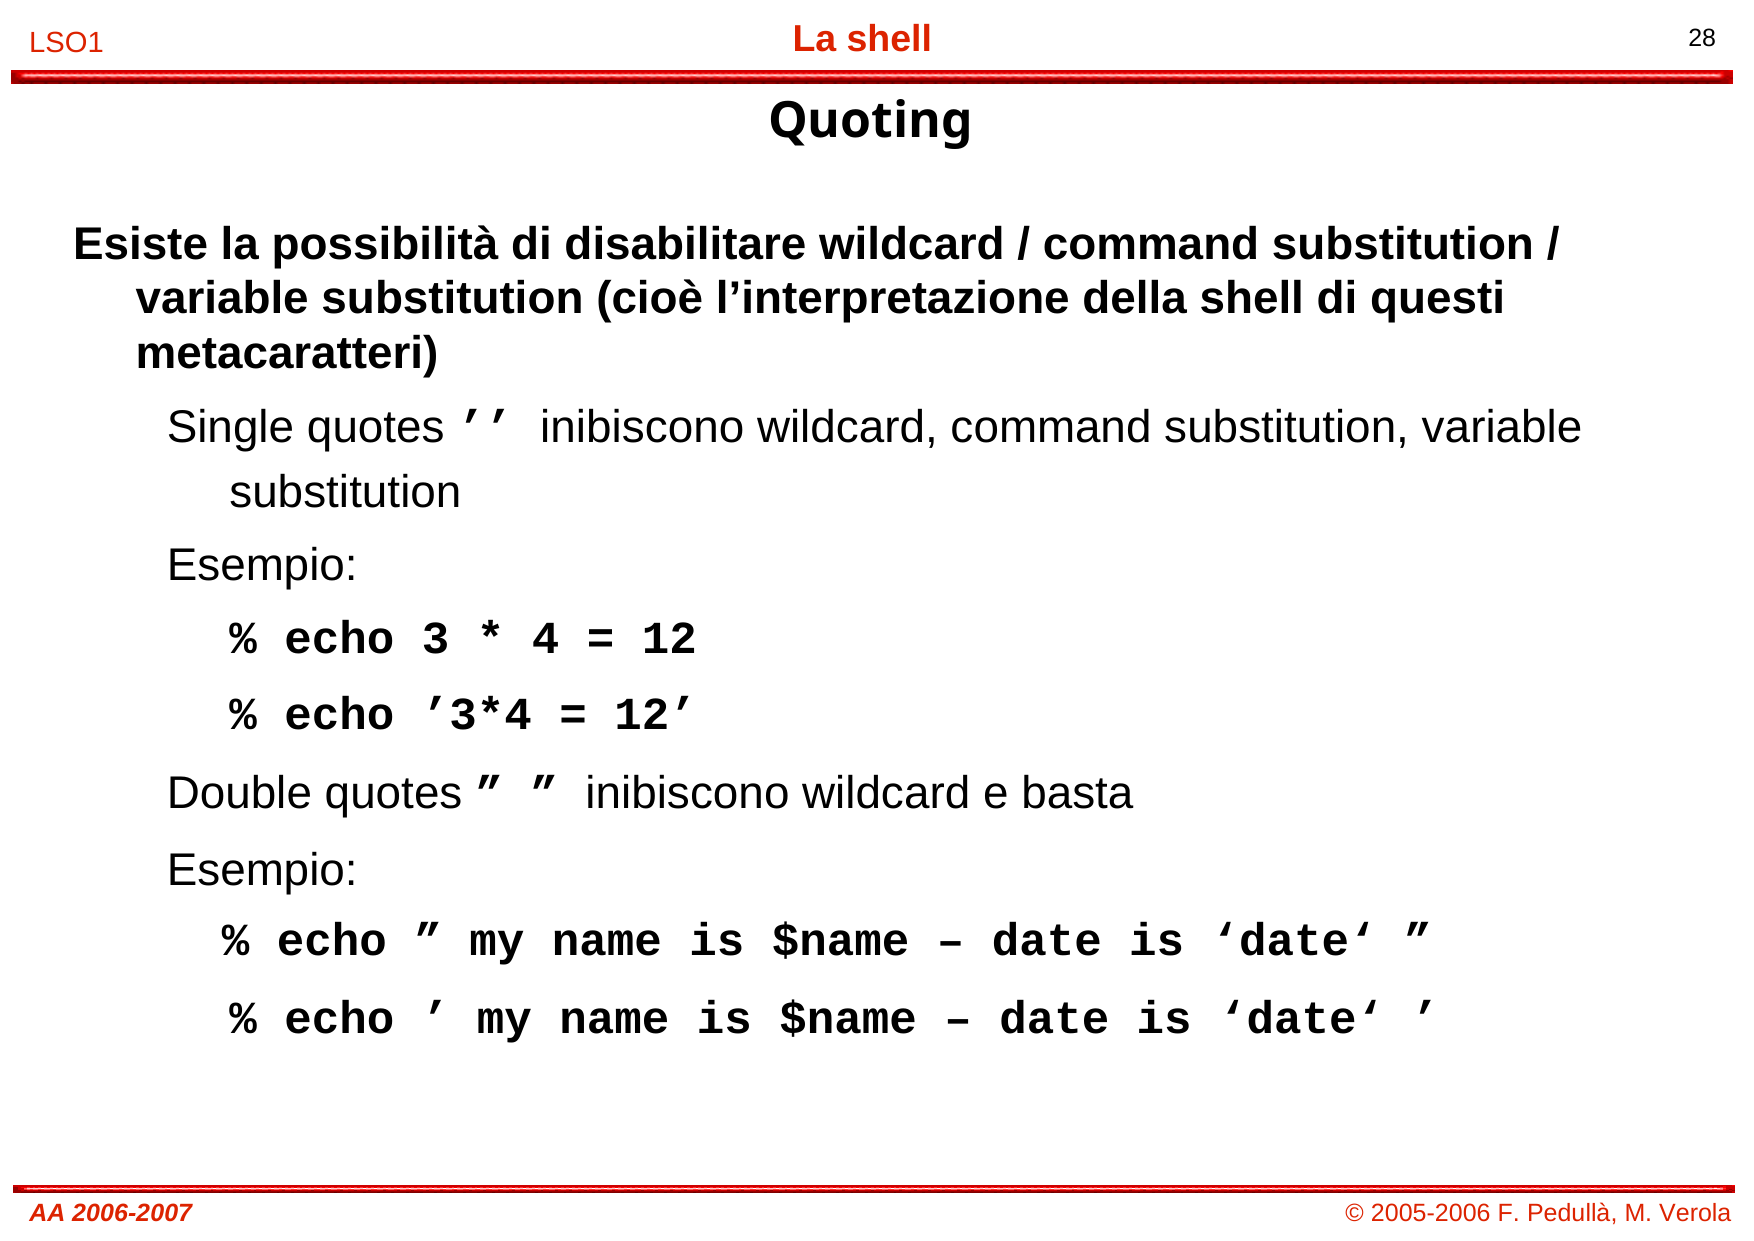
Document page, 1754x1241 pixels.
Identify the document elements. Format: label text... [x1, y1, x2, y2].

picture [11, 70, 1733, 84]
title Quoting [748, 72, 993, 168]
picture [13, 1185, 1735, 1193]
list Esiste la possibilità di disabilitare wildcard / command substitution / variable substitution (cioè l’interpretazione della shell di questi metacaratteri) Single quotes ’’ inibiscono wildcard, command substitution, variable substitution Esempio: % echo 3 * 4 = 12 % echo ’3*4 = 12’ Double quotes ” ” inibiscono wildcard e basta Esempio: % echo ” my name is $name – date is ‘date‘ ” % echo ’ my name is $name – date is ‘date‘ ’ [58, 206, 1696, 1056]
